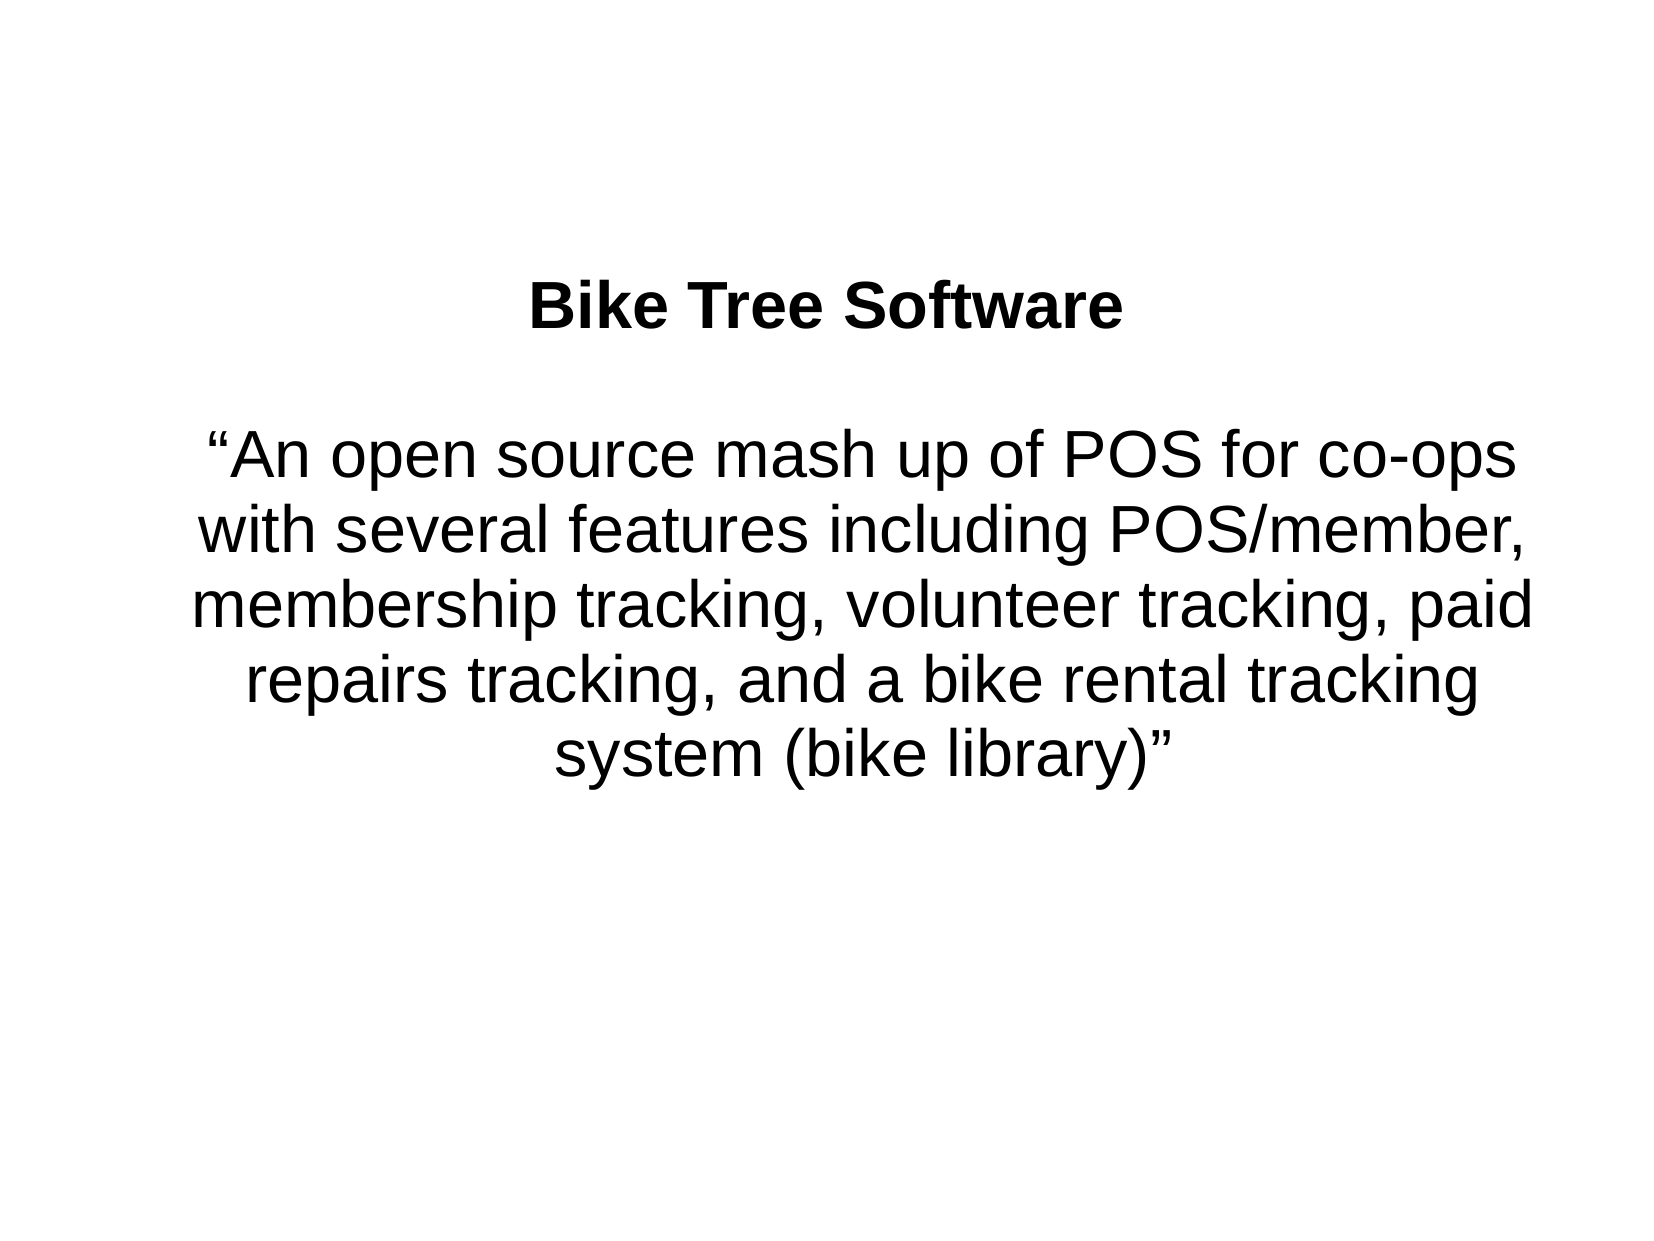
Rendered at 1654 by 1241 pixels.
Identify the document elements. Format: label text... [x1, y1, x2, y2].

subtitle Bike Tree Software “An open source mash up of POS for co-ops with several features including POS/member, membership tracking, volunteer tracking, paid repairs tracking, and a bike rental tracking system (bike library)” [82, 49, 1571, 1010]
